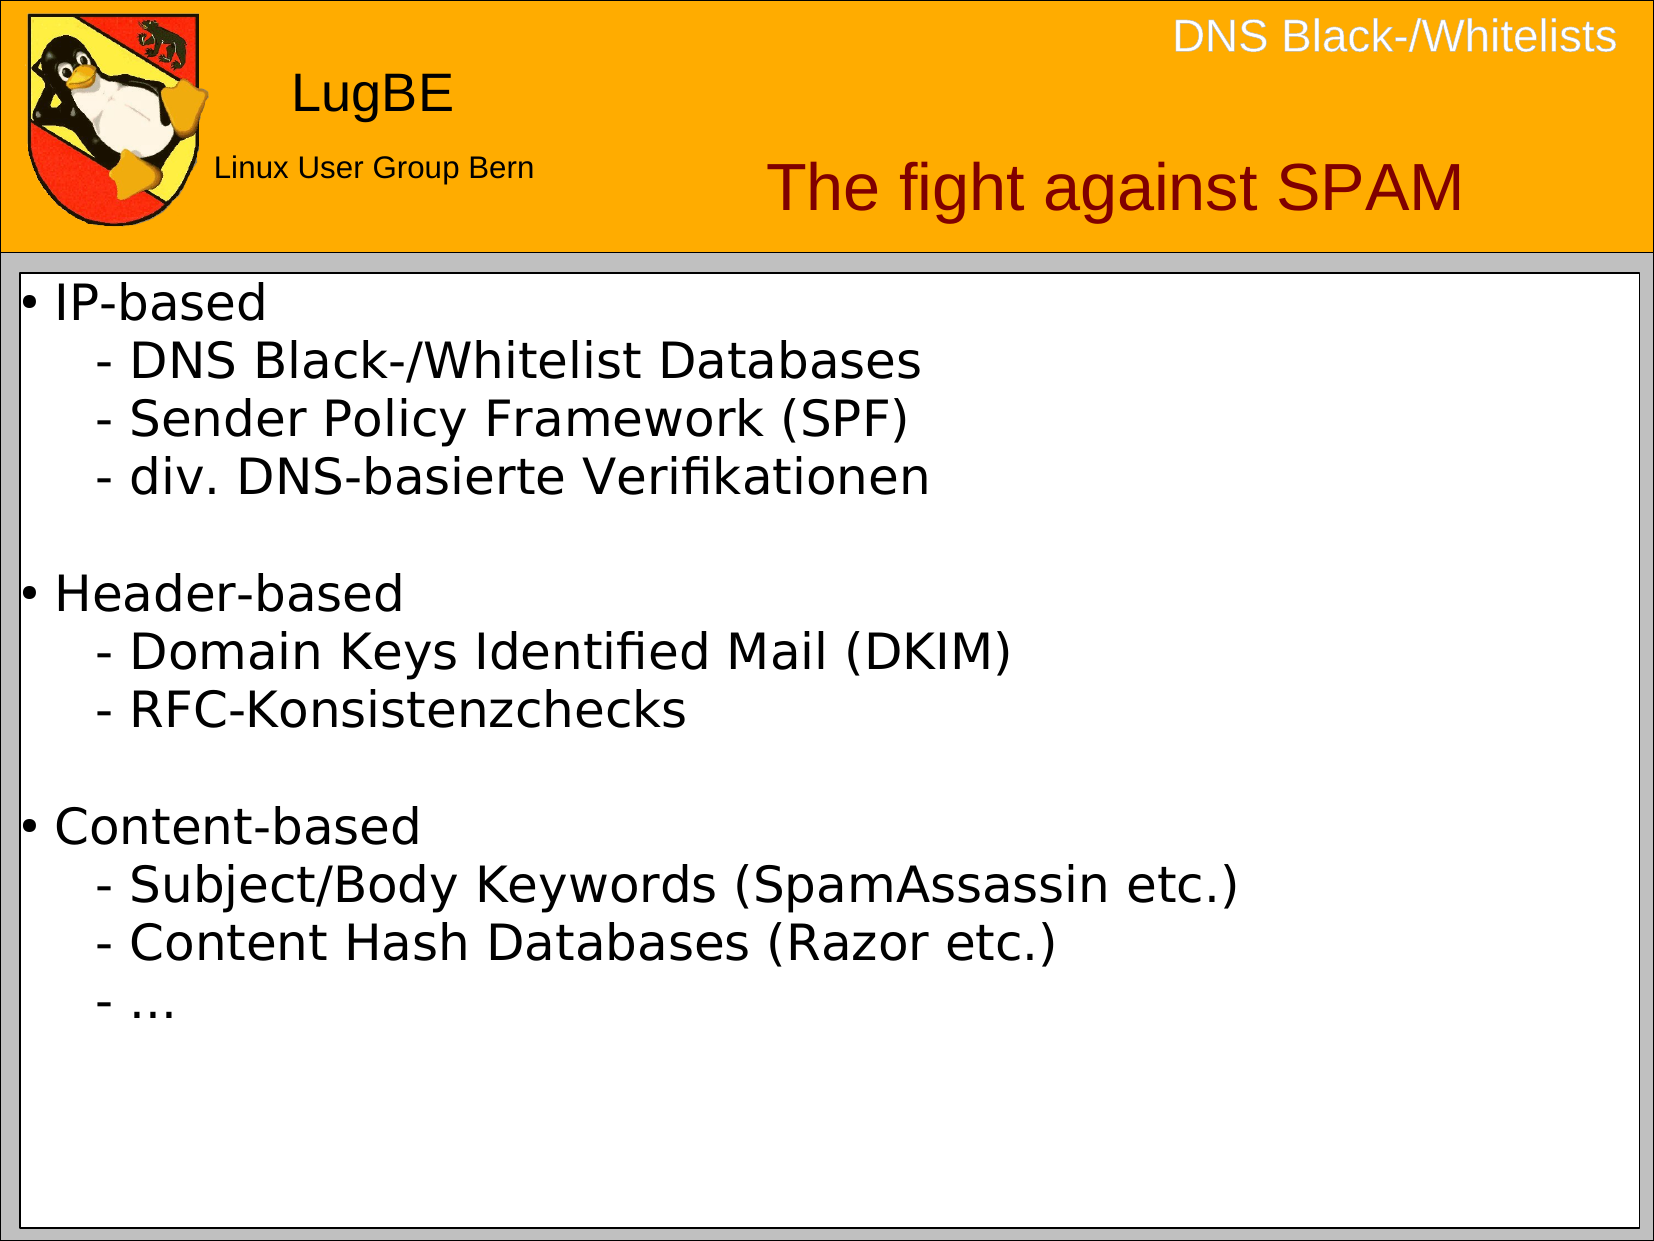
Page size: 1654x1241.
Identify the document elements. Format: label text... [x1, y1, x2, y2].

text_box The fight against SPAM [766, 150, 1469, 225]
text_box IP-based - DNS Black-/Whitelist Databases - Sender Policy Framework (SPF) - div. DNS-basierte Verifikationen Header-based - Domain Keys Identified Mail (DKIM) - RFC-Konsistenzchecks Content-based - Subject/Body Keywords (SpamAssassin etc.) - Content Hash Databases (Razor etc.) - ... [19, 272, 1640, 1229]
